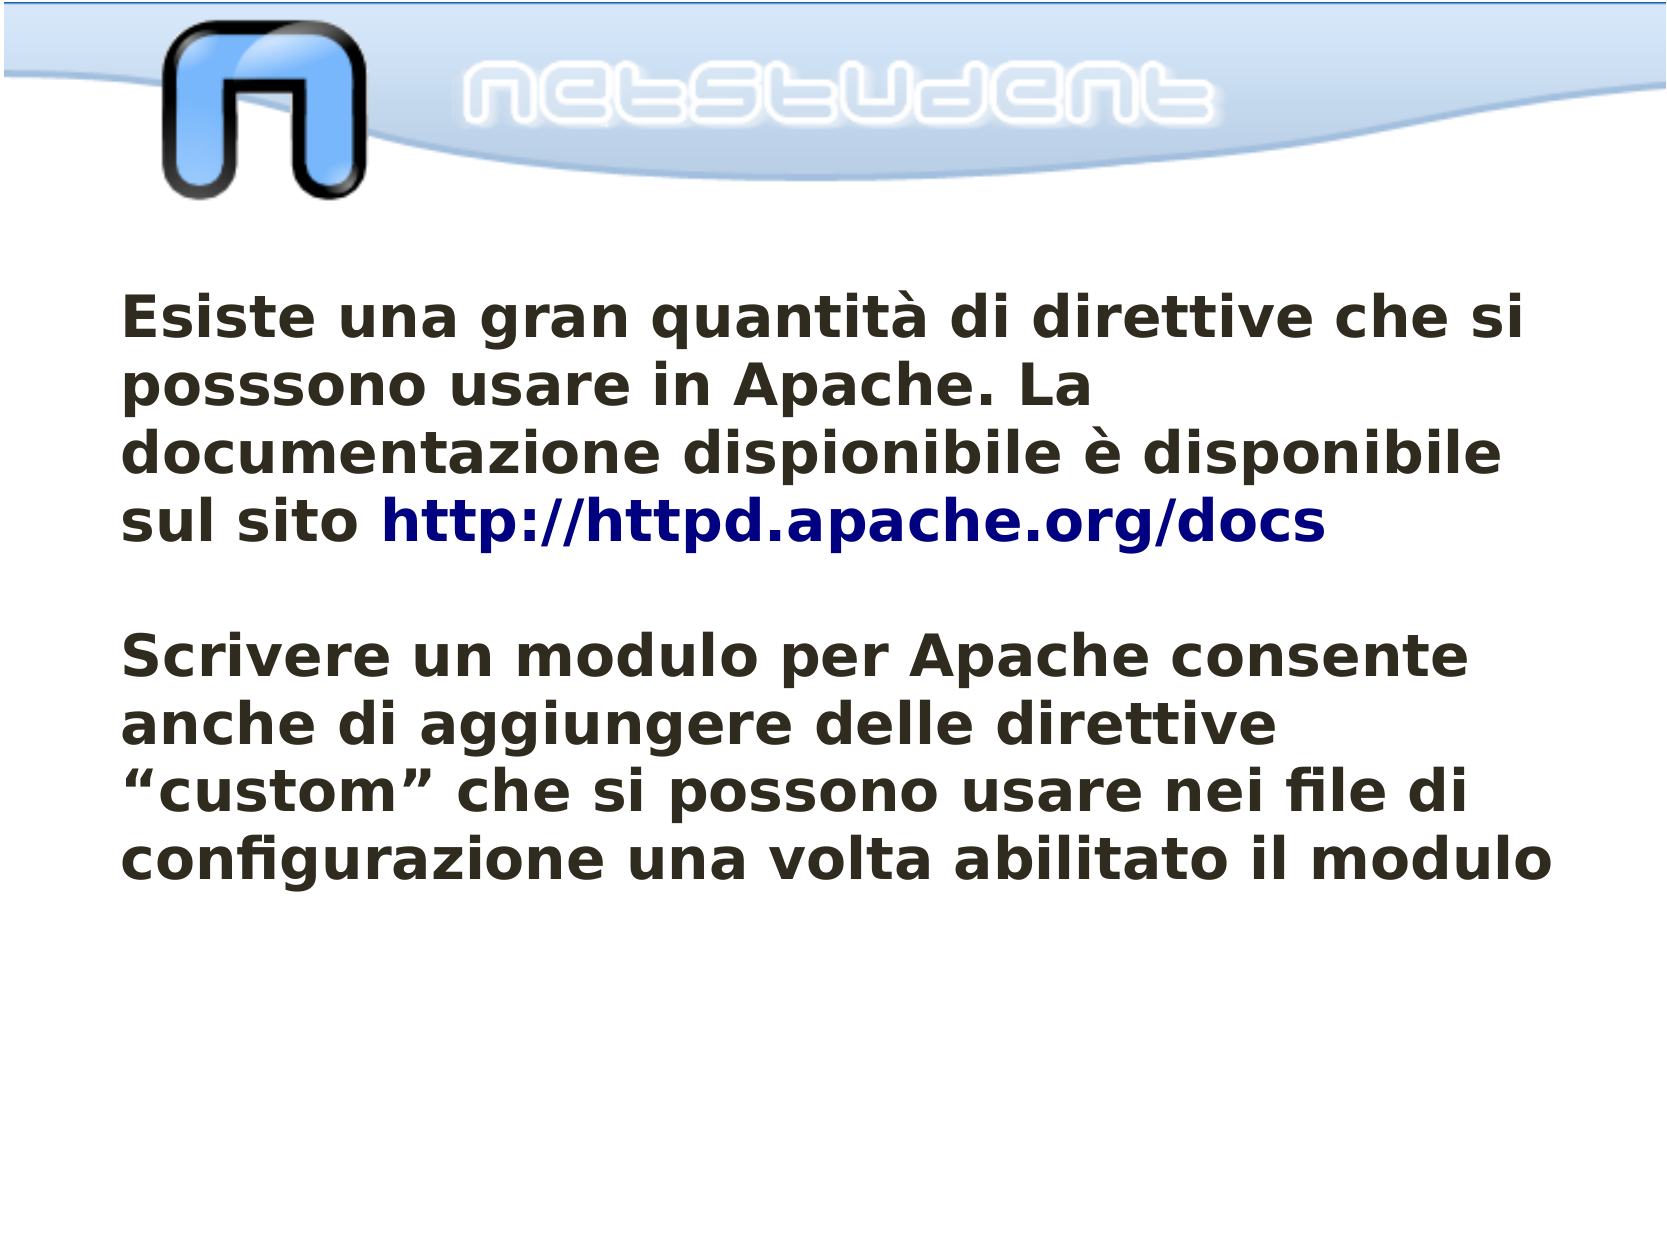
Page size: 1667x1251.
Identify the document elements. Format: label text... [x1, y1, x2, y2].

picture [0, 0, 1667, 1251]
text_box Esiste una gran quantità di direttive che si posssono usare in Apache. La documentazione dispionibile è disponibile sul sito http://httpd.apache.org/docs Scrivere un modulo per Apache consente anche di aggiungere delle direttive “custom” che si possono usare nei file di configurazione una volta abilitato il modulo [105, 276, 1583, 1140]
